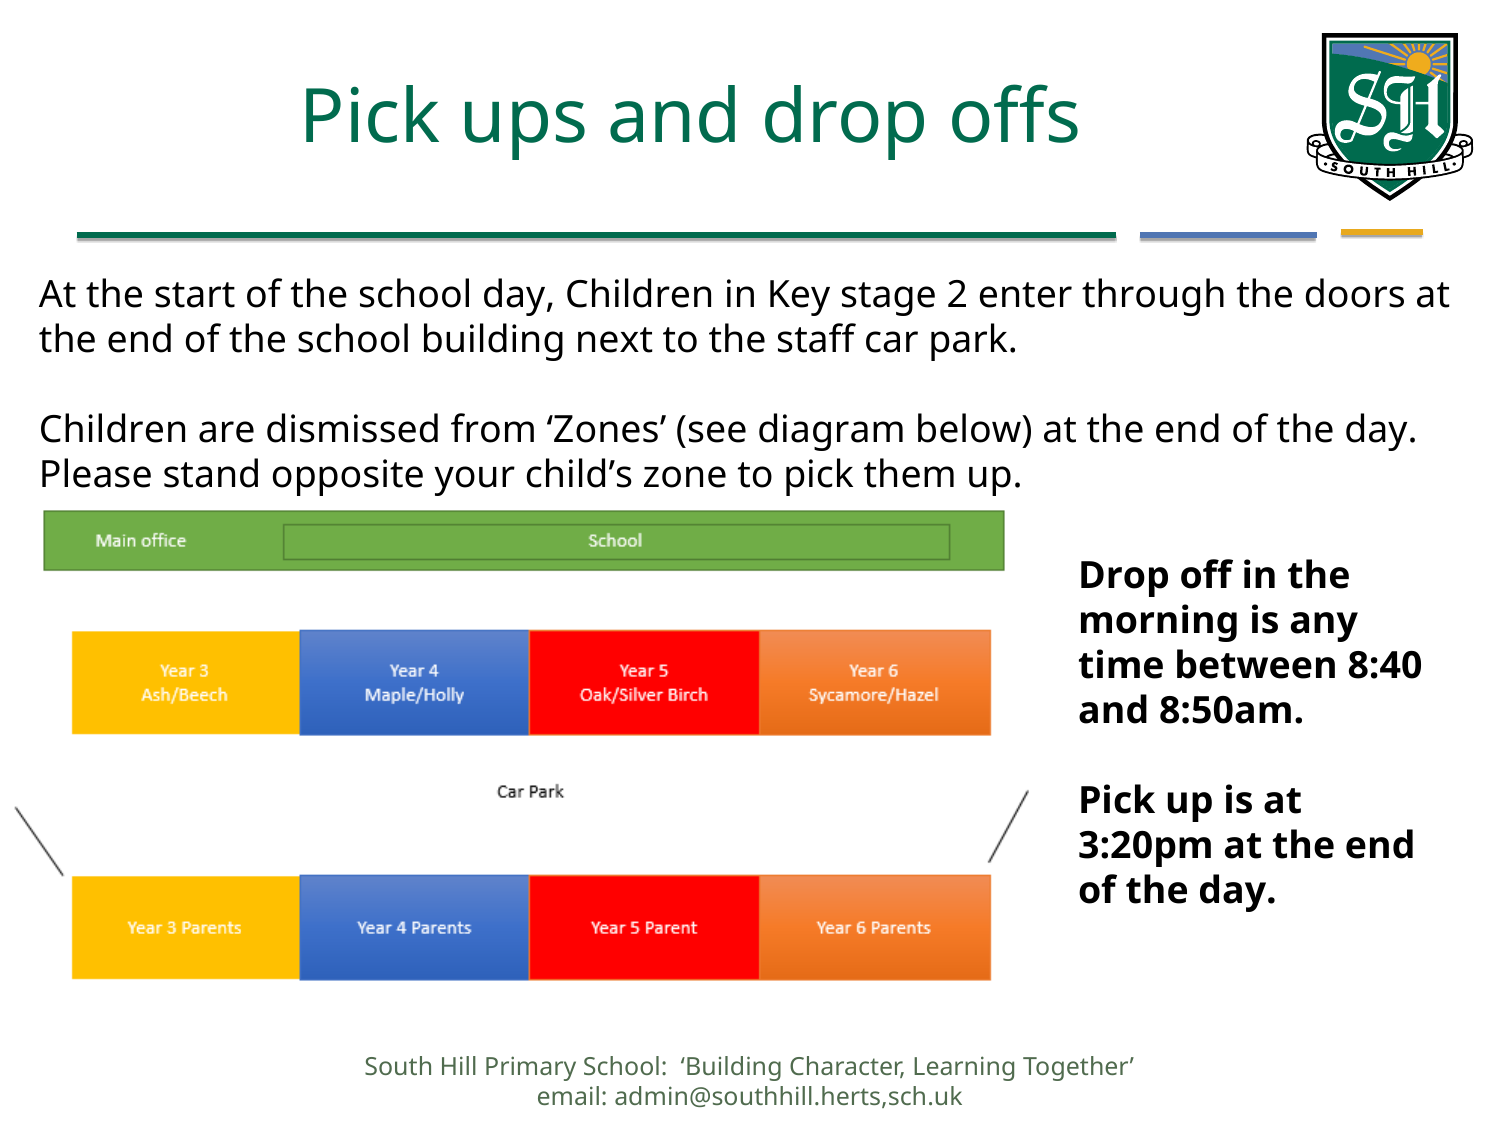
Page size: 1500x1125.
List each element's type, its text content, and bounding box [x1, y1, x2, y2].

text_box South Hill Primary School: ‘Building Character, Learning Together’ email: admin@southhill.herts,sch.uk [253, 1042, 1247, 1103]
picture [0, 498, 1041, 1005]
title Pick ups and drop offs [76, 19, 1306, 207]
text_box Drop off in the morning is any time between 8:40 and 8:50am. Pick up is at 3:20pm at the end of the day. [1063, 543, 1455, 918]
text_box At the start of the school day, Children in Key stage 2 enter through the doors at the end of the school building next to the staff car park. Children are dismissed from ‘Zones’ (see diagram below) at the end of the day. Please stand opposite your child’s zone to pick them up. [24, 262, 1477, 503]
